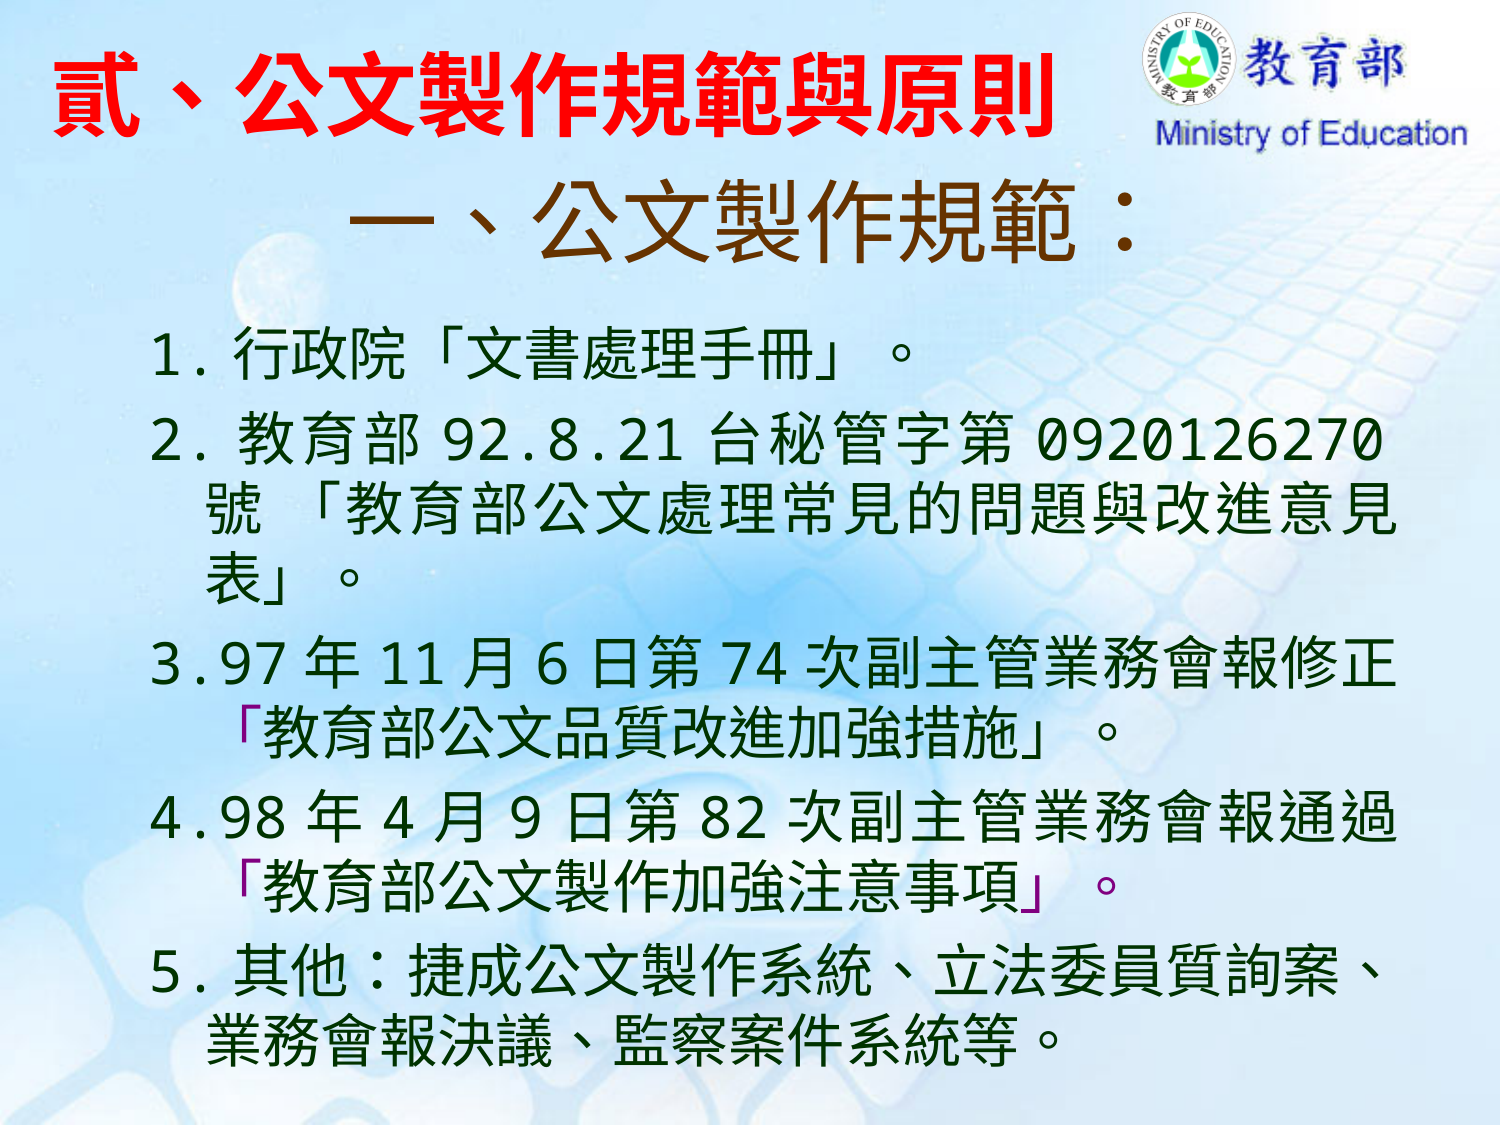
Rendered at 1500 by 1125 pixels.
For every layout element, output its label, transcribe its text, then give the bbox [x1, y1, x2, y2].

text_box [1175, 50, 1463, 126]
title 一、公文製作規範： [100, 125, 1376, 313]
list 1.行政院「文書處理手冊」。 2.教育部92.8.21台秘管字第0920126270號 「教育部公文處理常見的問題與改進意見表」。 3.97年11月6日第74次副主管業務會報修正「教育部公文品質改進加強措施」。 4.98年4月9日第82次副主管業務會報通過「教育部公文製作加強注意事項」。 5.其他：捷成公文製作系統、立法委員質詢案、業務會報決議、監察案件系統等。 [76, 215, 1415, 1125]
text_box 貳、公文製作規範與原則 [0, 31, 1175, 144]
